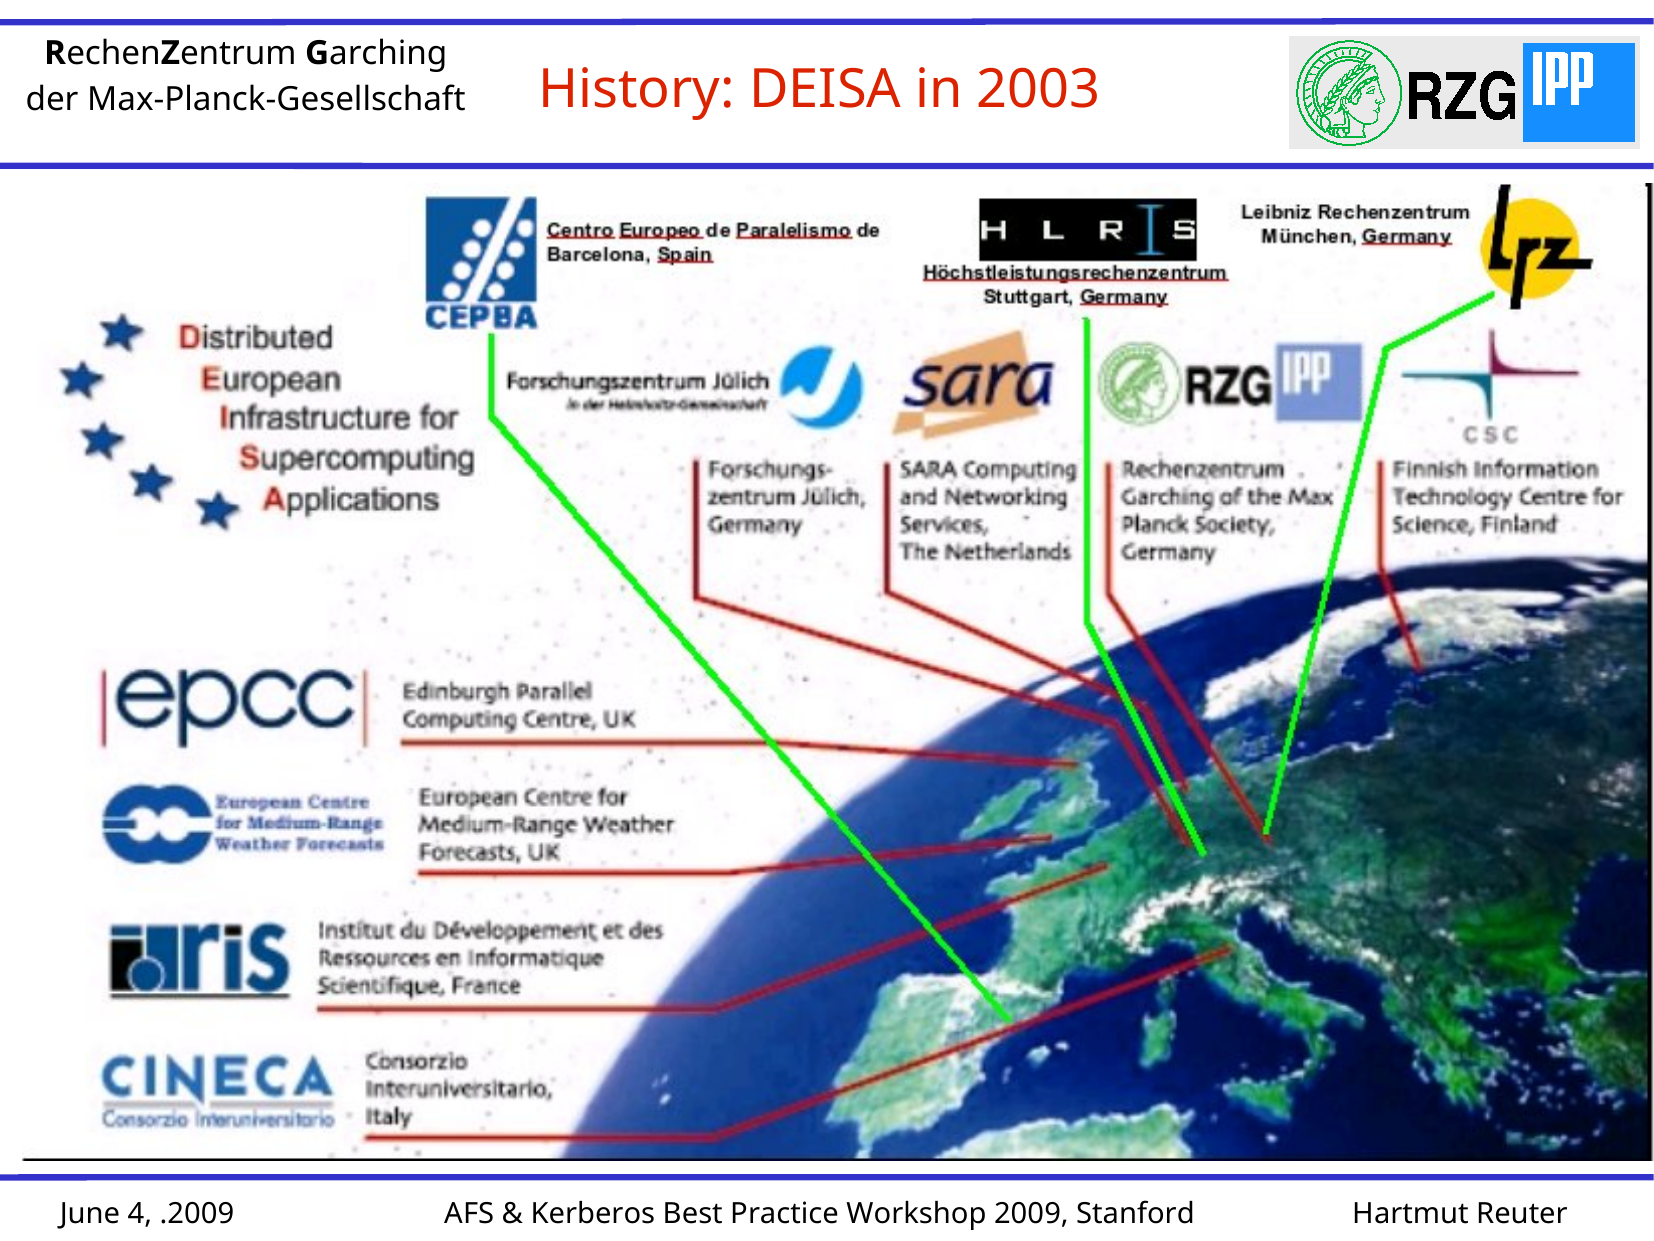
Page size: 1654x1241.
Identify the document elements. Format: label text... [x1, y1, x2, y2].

text_box History: DEISA in 2003 [0, 41, 1654, 166]
picture [1289, 36, 1640, 41]
picture [22, 183, 1654, 1161]
